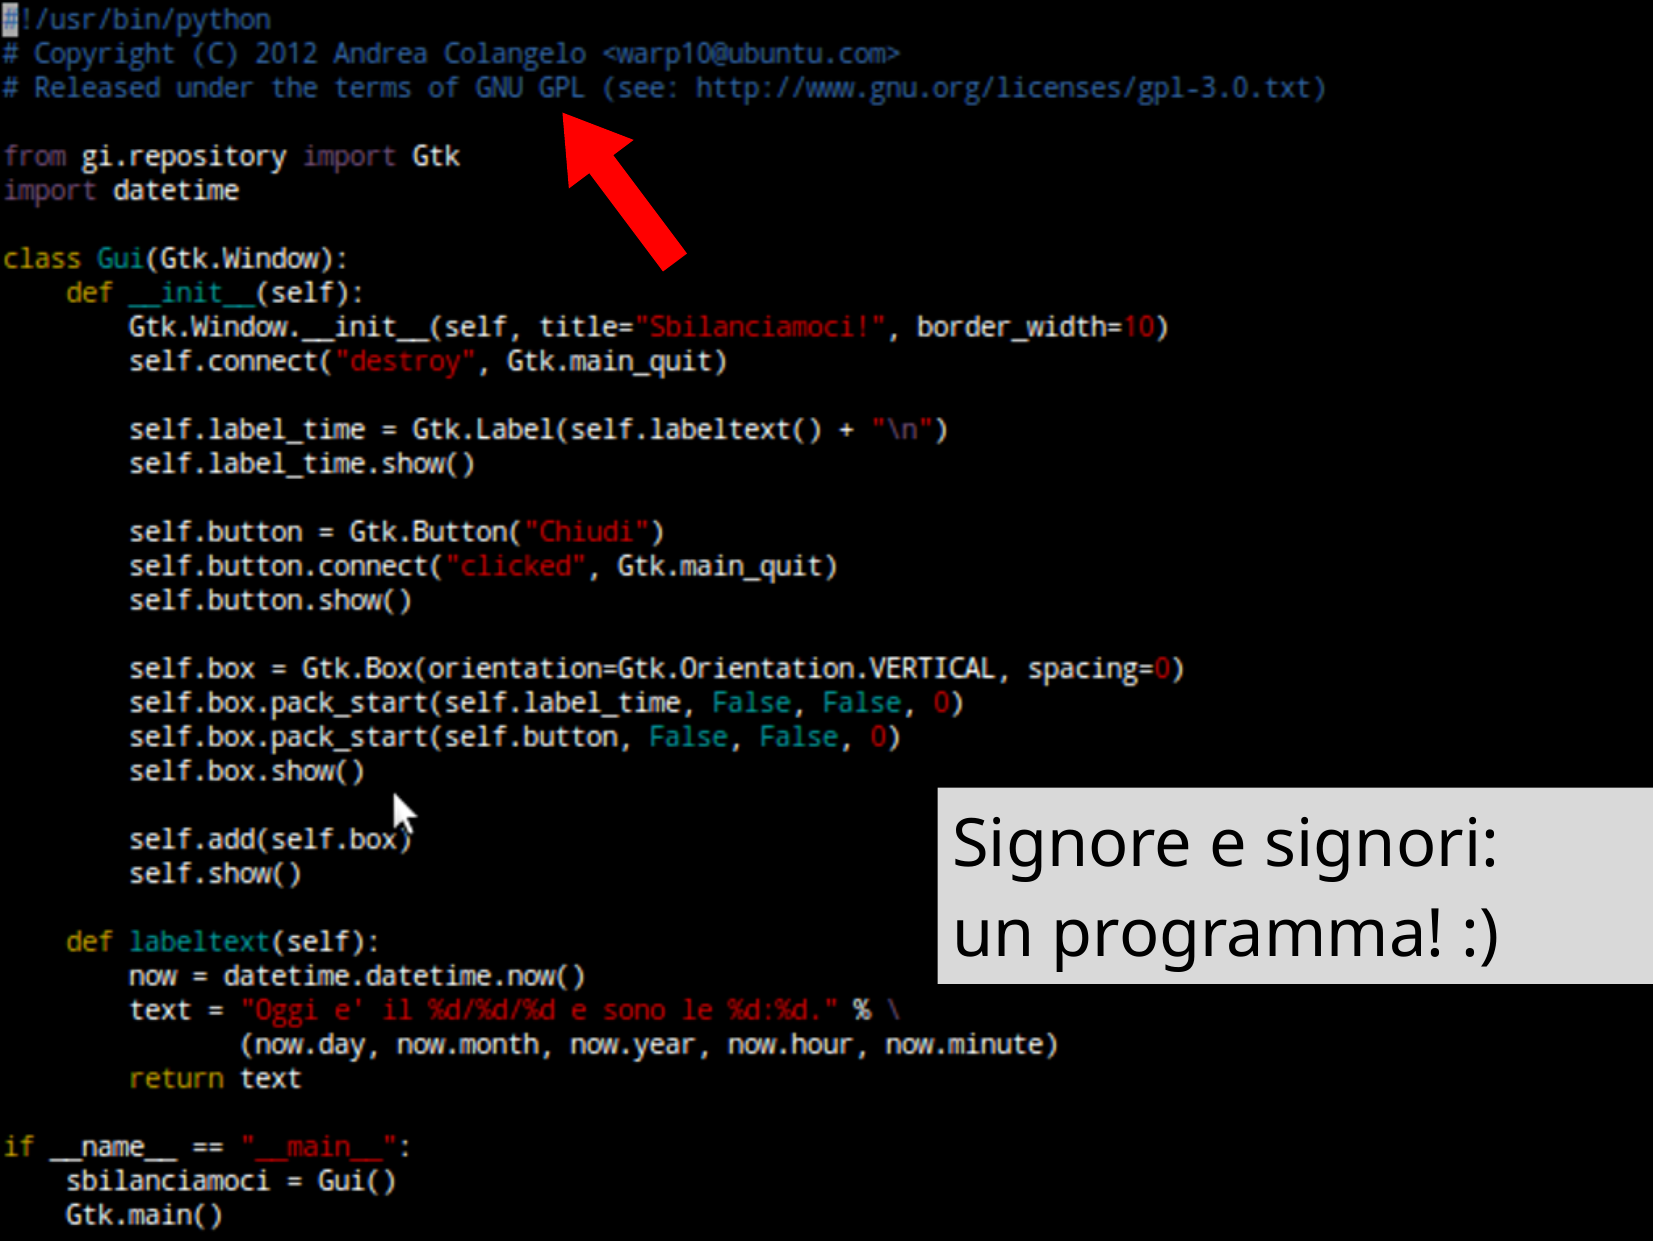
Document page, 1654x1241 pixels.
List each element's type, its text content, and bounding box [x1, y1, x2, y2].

picture [0, 1, 1653, 1238]
text_box Signore e signori: un programma! :) [937, 787, 1653, 792]
